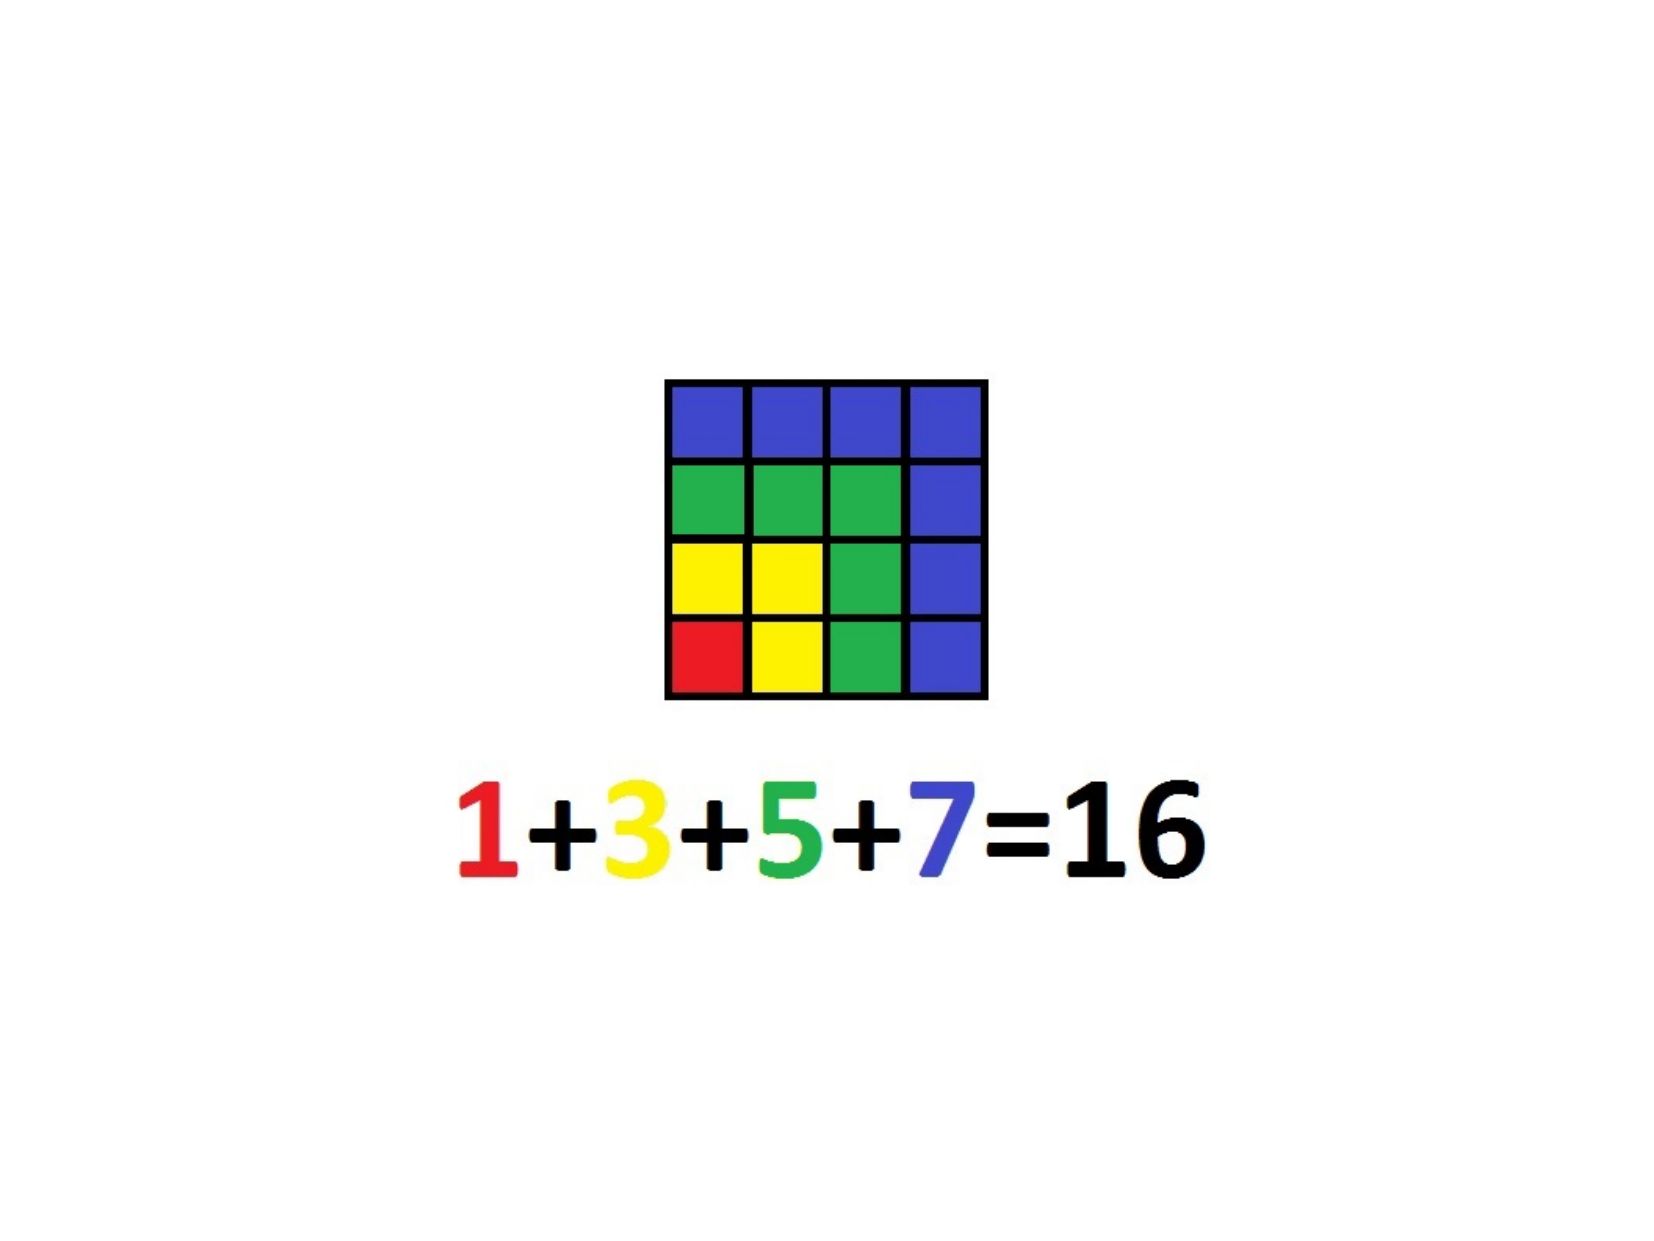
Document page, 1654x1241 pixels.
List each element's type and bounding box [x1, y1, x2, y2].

picture [408, 259, 1244, 976]
